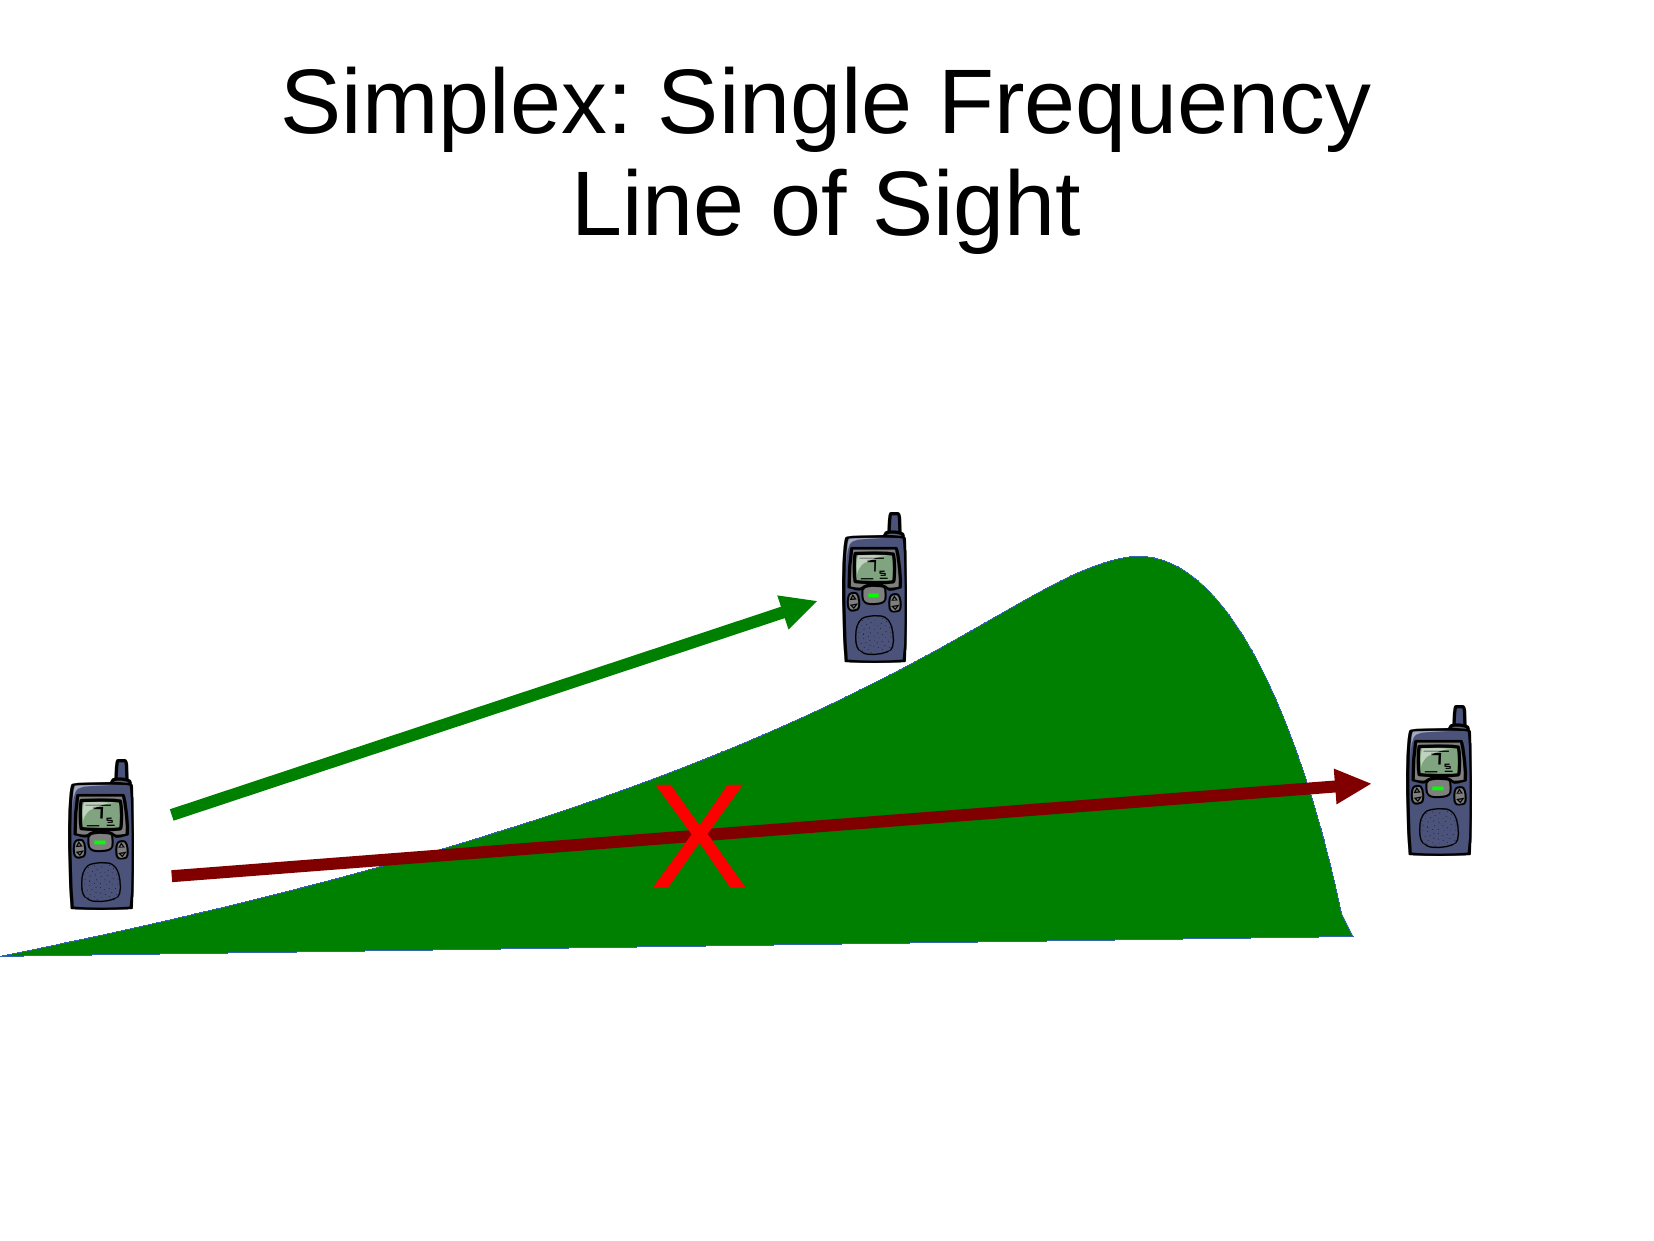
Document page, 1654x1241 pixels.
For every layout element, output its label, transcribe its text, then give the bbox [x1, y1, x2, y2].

picture [1406, 705, 1472, 856]
text_box [0, 795, 1354, 957]
text_box X [634, 731, 767, 927]
picture [68, 759, 134, 911]
text_box [441, 785, 634, 849]
picture [842, 512, 907, 663]
text_box [767, 556, 1307, 824]
title Simplex: Single Frequency Line of Sight [82, 49, 1571, 257]
